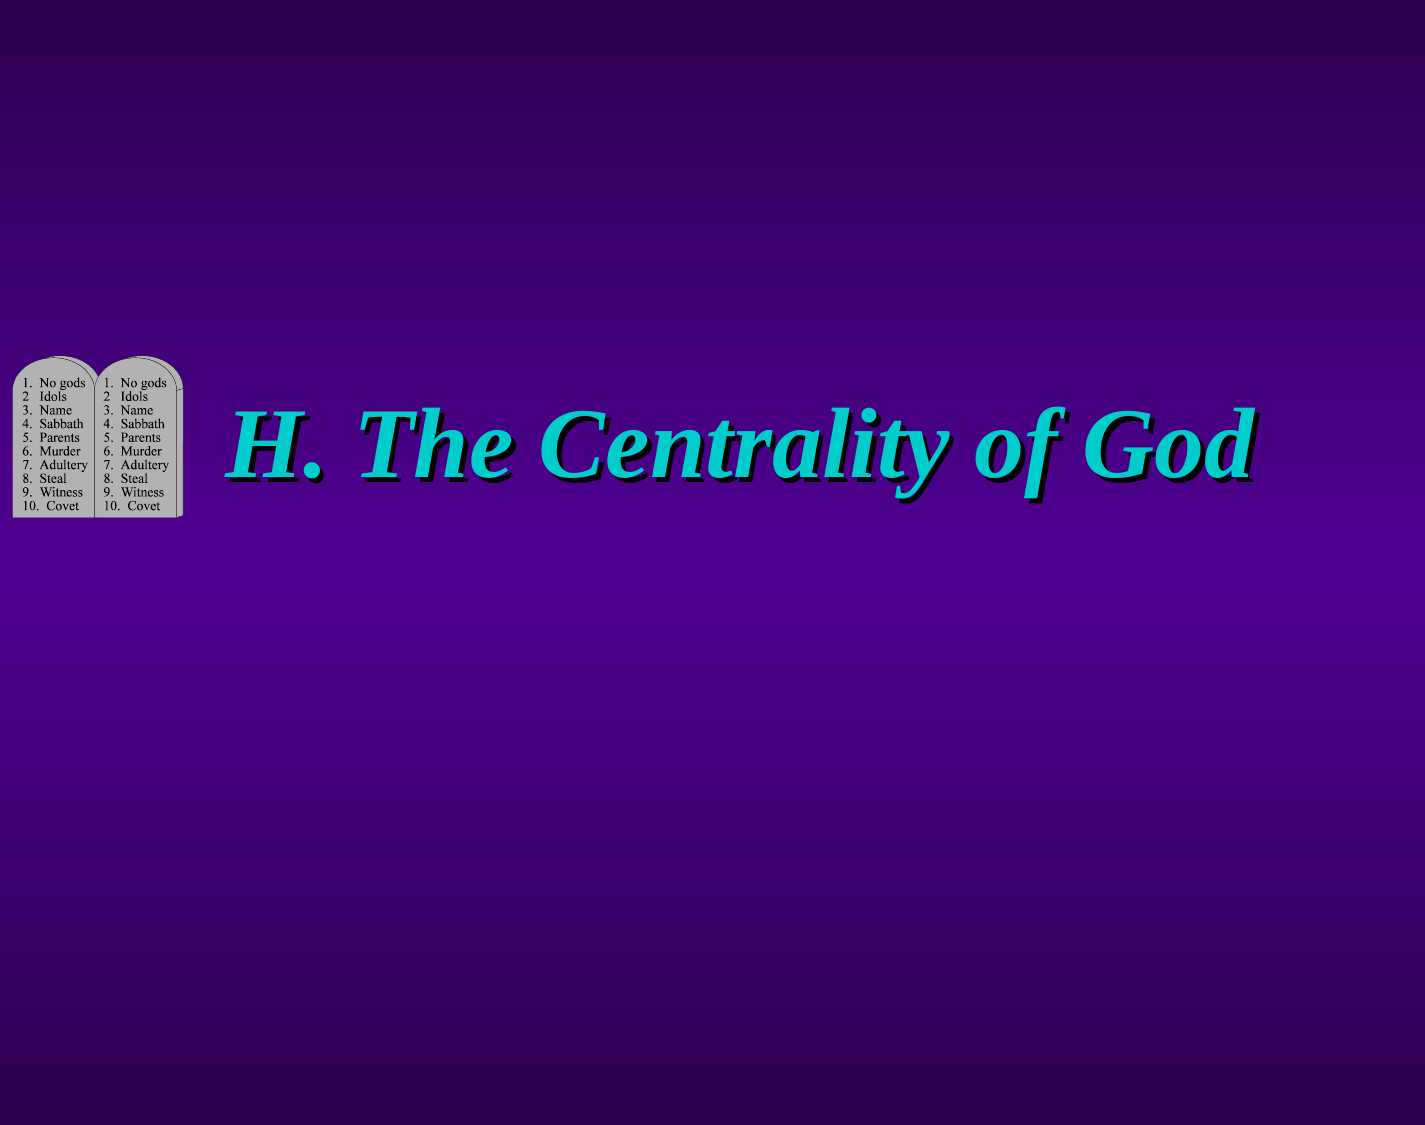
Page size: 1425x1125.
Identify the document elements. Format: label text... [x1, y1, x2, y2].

title H. The Centrality of God [225, 316, 1425, 572]
